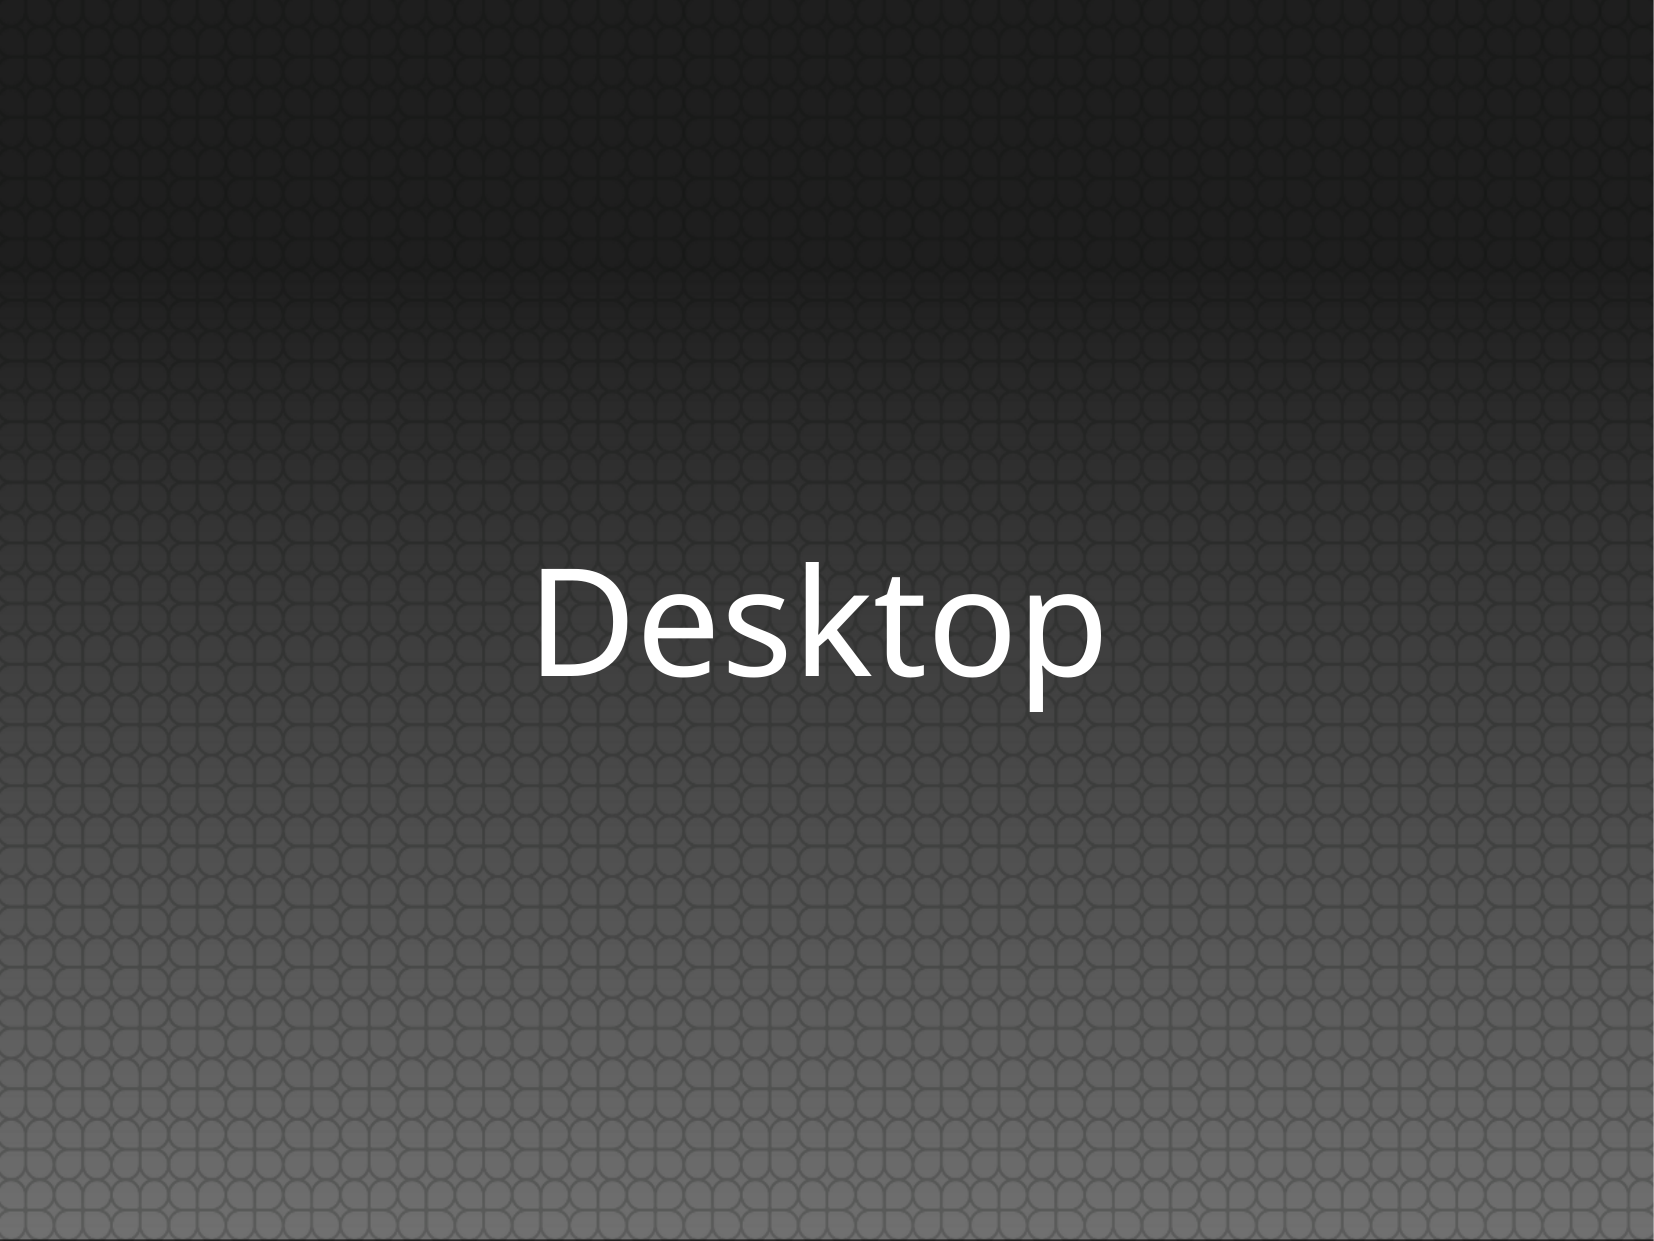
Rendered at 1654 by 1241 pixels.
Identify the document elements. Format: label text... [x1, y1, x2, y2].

picture [0, 0, 1654, 1241]
title Desktop [75, 525, 1564, 713]
